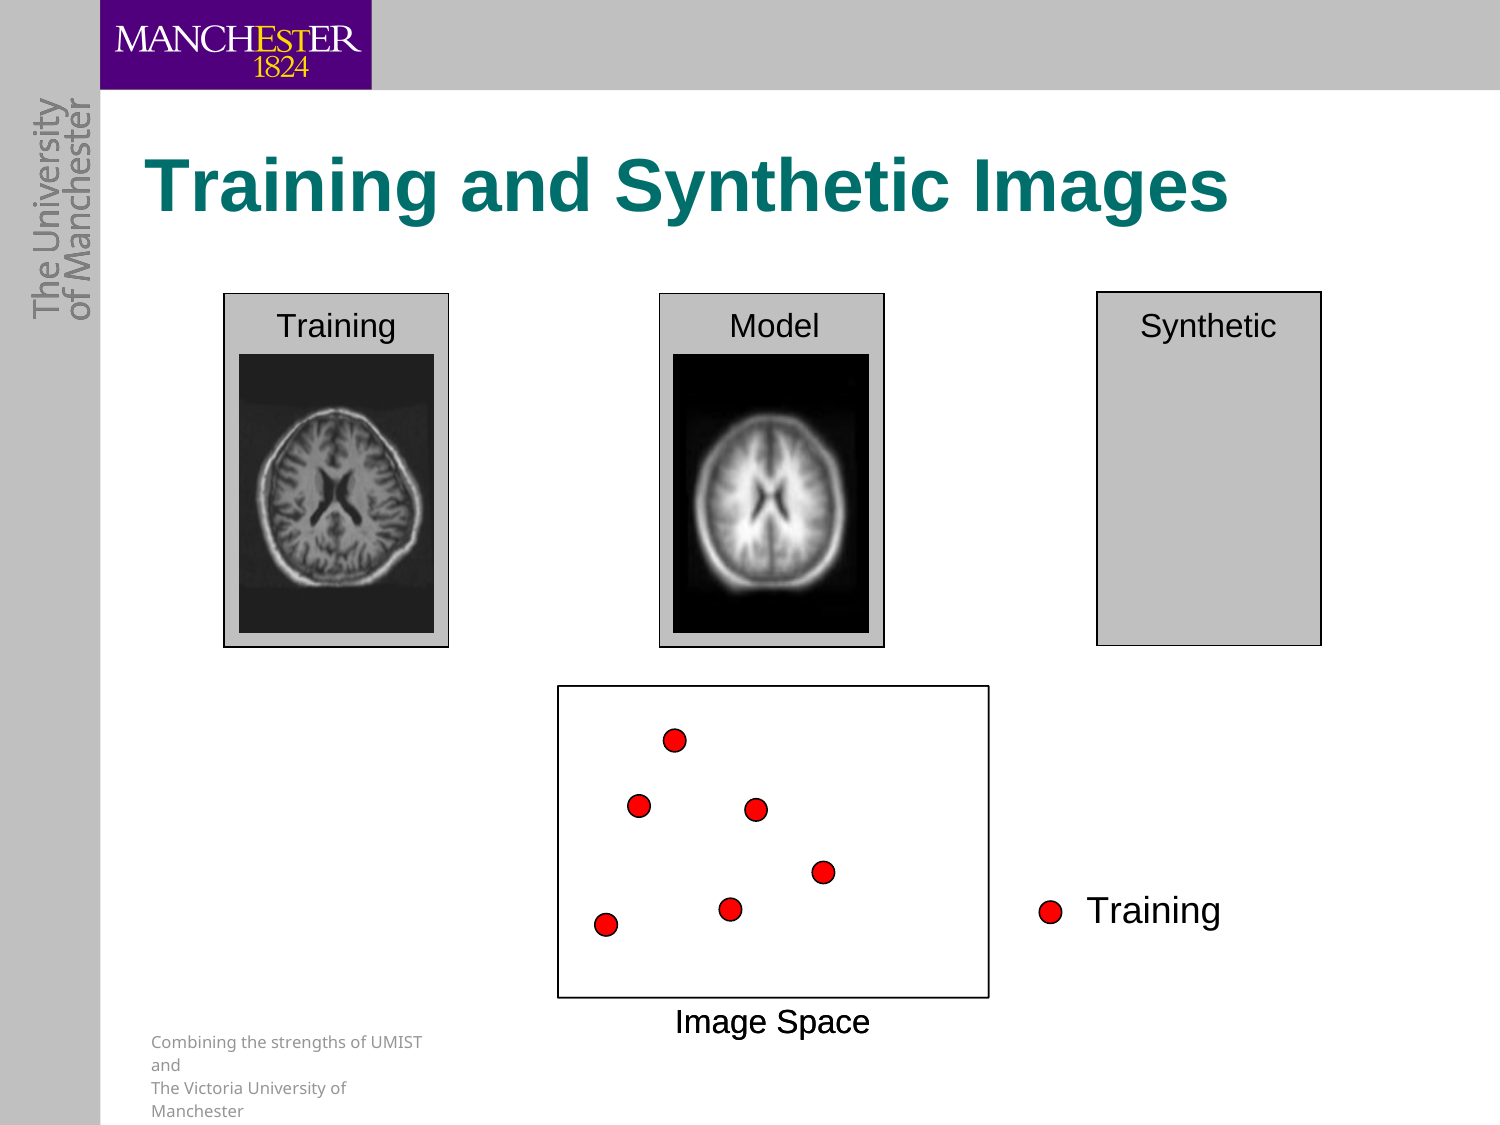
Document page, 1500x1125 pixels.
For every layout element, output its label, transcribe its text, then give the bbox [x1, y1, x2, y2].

picture [673, 354, 869, 633]
text_box [744, 798, 768, 822]
text_box [594, 913, 618, 937]
text_box Training [1071, 884, 1238, 940]
text_box [663, 729, 686, 752]
text_box [812, 861, 835, 884]
text_box [659, 293, 884, 647]
text_box [1096, 291, 1322, 646]
text_box [627, 794, 651, 818]
text_box [224, 293, 449, 647]
text_box Image Space [660, 995, 887, 1049]
text_box Training [261, 299, 412, 353]
text_box [719, 898, 742, 921]
text_box Synthetic [1125, 299, 1293, 353]
text_box [1039, 901, 1062, 924]
text_box Model [714, 299, 835, 353]
picture [0, 0, 372, 320]
title Training and Synthetic Images [129, 120, 1406, 251]
picture [239, 354, 434, 633]
